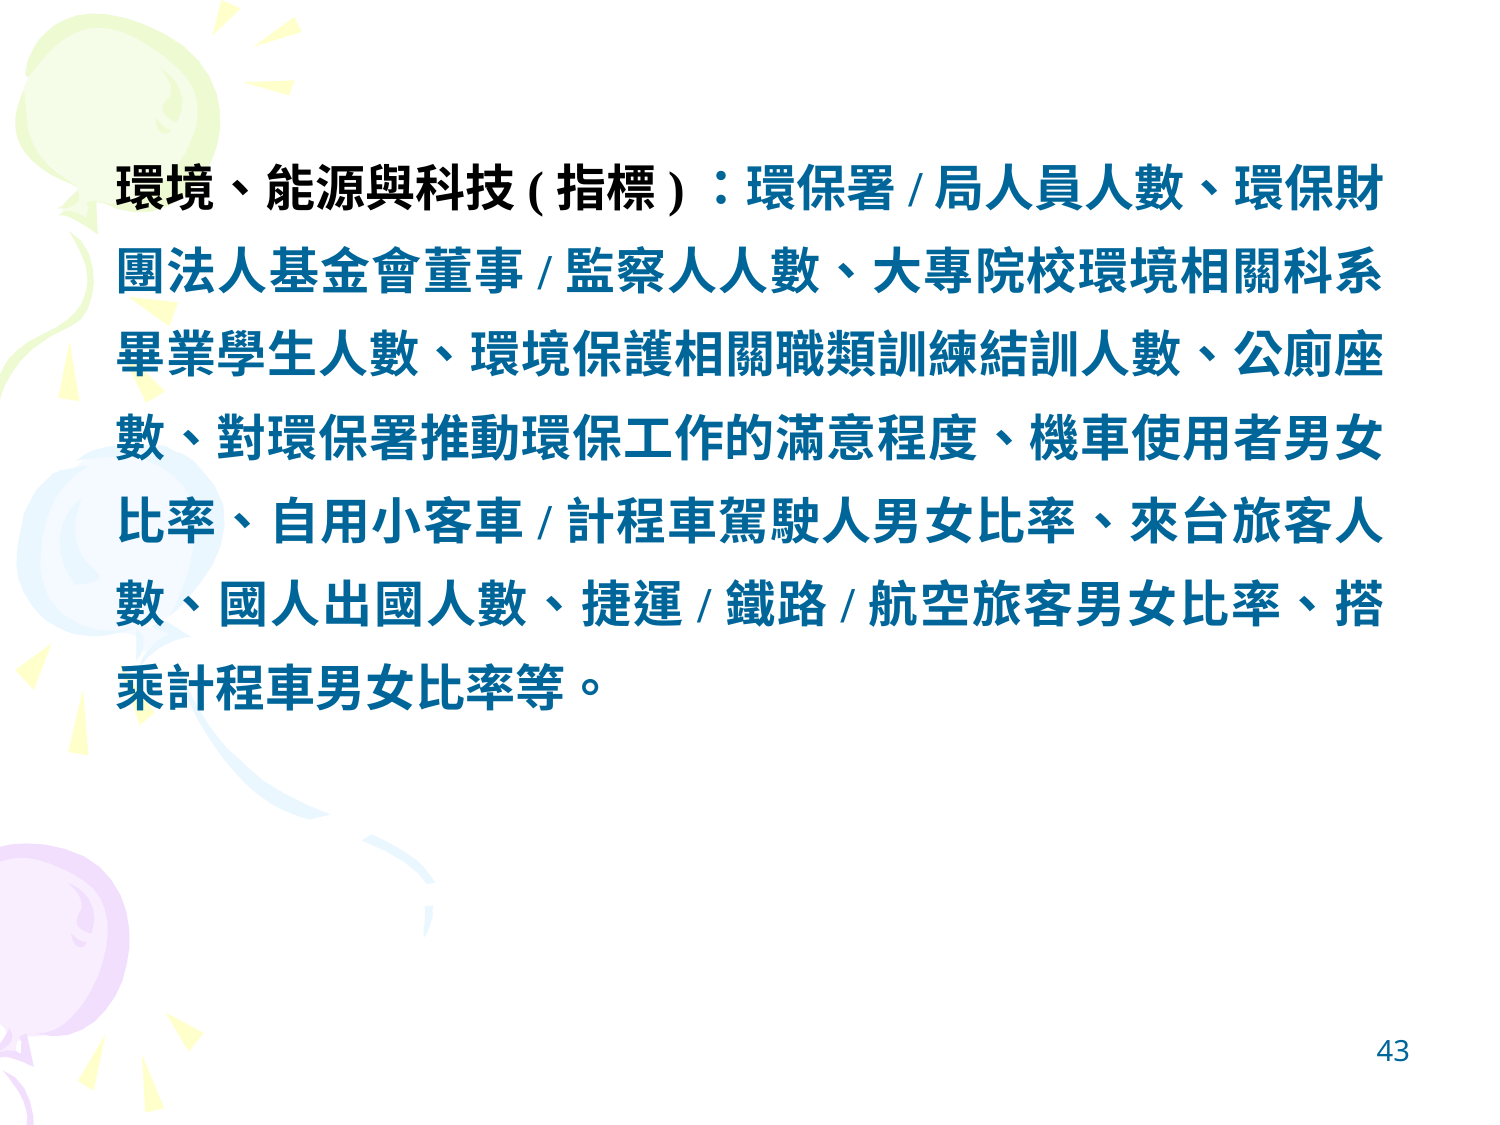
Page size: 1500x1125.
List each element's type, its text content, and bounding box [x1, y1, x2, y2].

text_box <編號> [1074, 1024, 1426, 1100]
list 環境、能源與科技(指標)：環保署/局人員人數、環保財團法人基金會董事/監察人人數、大專院校環境相關科系畢業學生人數、環境保護相關職類訓練結訓人數、公廁座數、對環保署推動環保工作的滿意程度、機車使用者男女比率、自用小客車/計程車駕駛人男女比率、來台旅客人數、國人出國人數、捷運/鐵路/航空旅客男女比率、搭乘計程車男女比率等。 [100, 125, 1400, 916]
